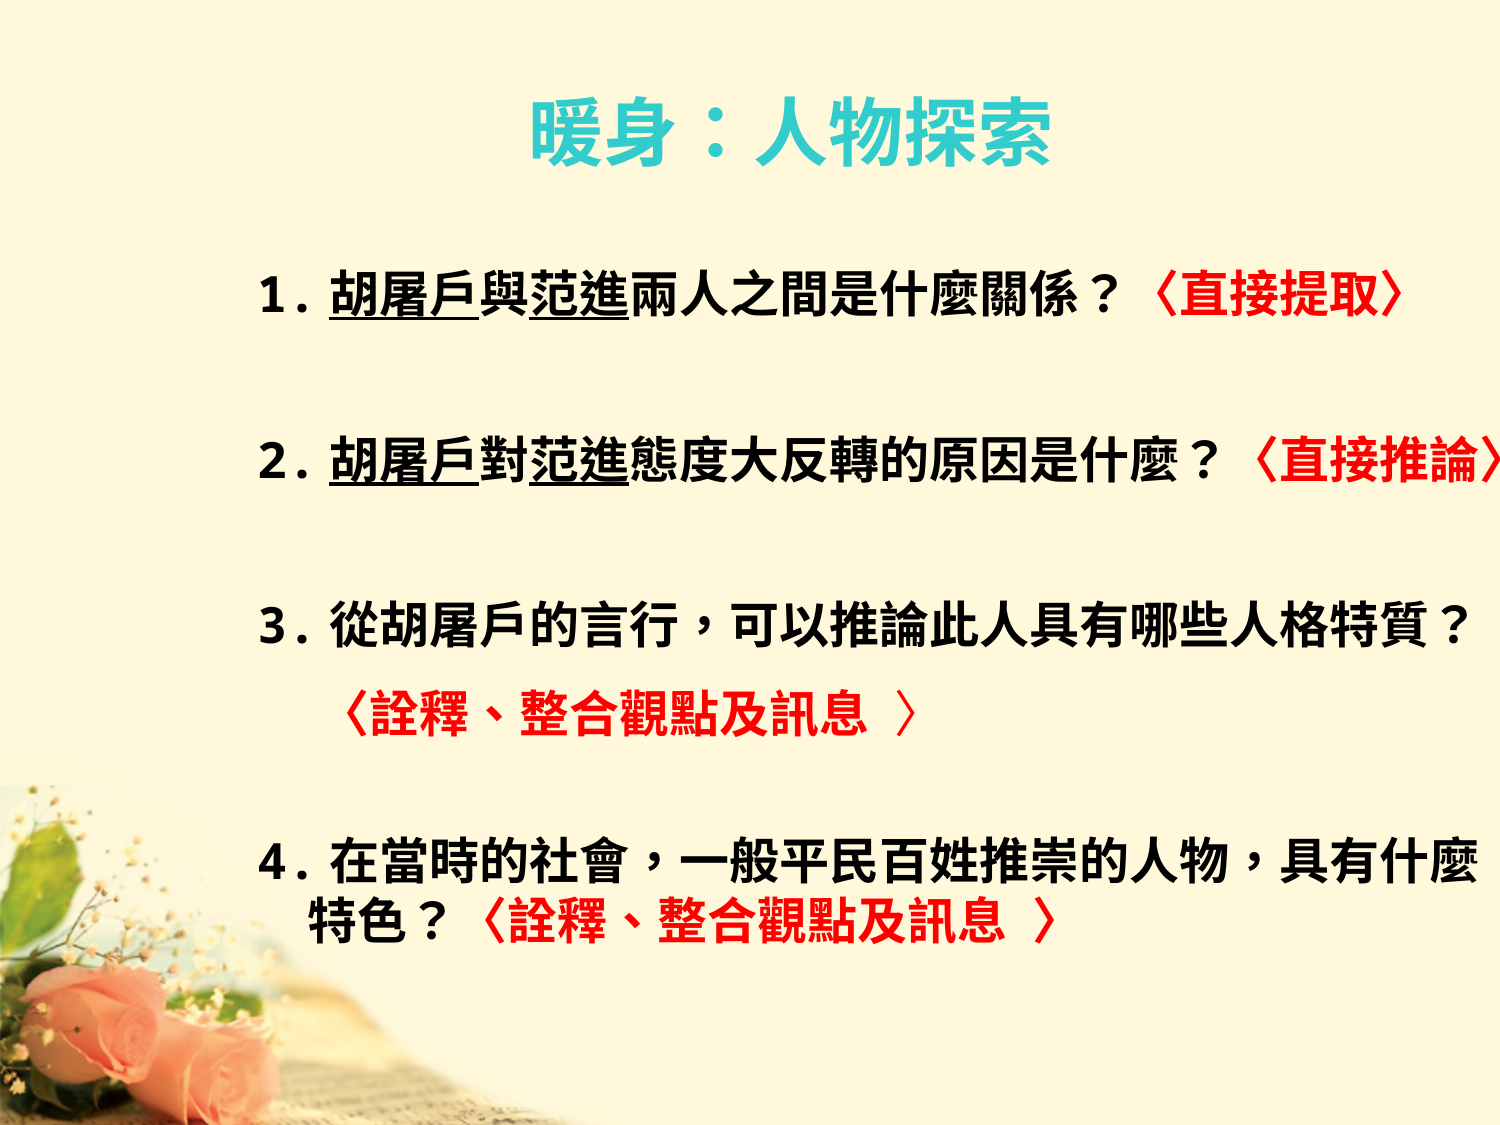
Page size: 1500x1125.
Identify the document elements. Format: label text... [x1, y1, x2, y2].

text_box 4.在當時的社會，一般平民百姓推崇的人物，具有什麼 特色？〈詮釋、整合觀點及訊息 〉 [242, 822, 1500, 1048]
text_box 1.胡屠戶與范進兩人之間是什麼關係？〈直接提取〉 [242, 255, 1500, 331]
text_box 3.從胡屠戶的言行，可以推論此人具有哪些人格特質？ 〈詮釋、整合觀點及訊息 〉 [242, 586, 1500, 752]
picture [0, 0, 1500, 1125]
text_box 暖身：人物探索 [513, 78, 1081, 184]
text_box 2.胡屠戶對范進態度大反轉的原因是什麼？〈直接推論〉 [242, 420, 1500, 496]
